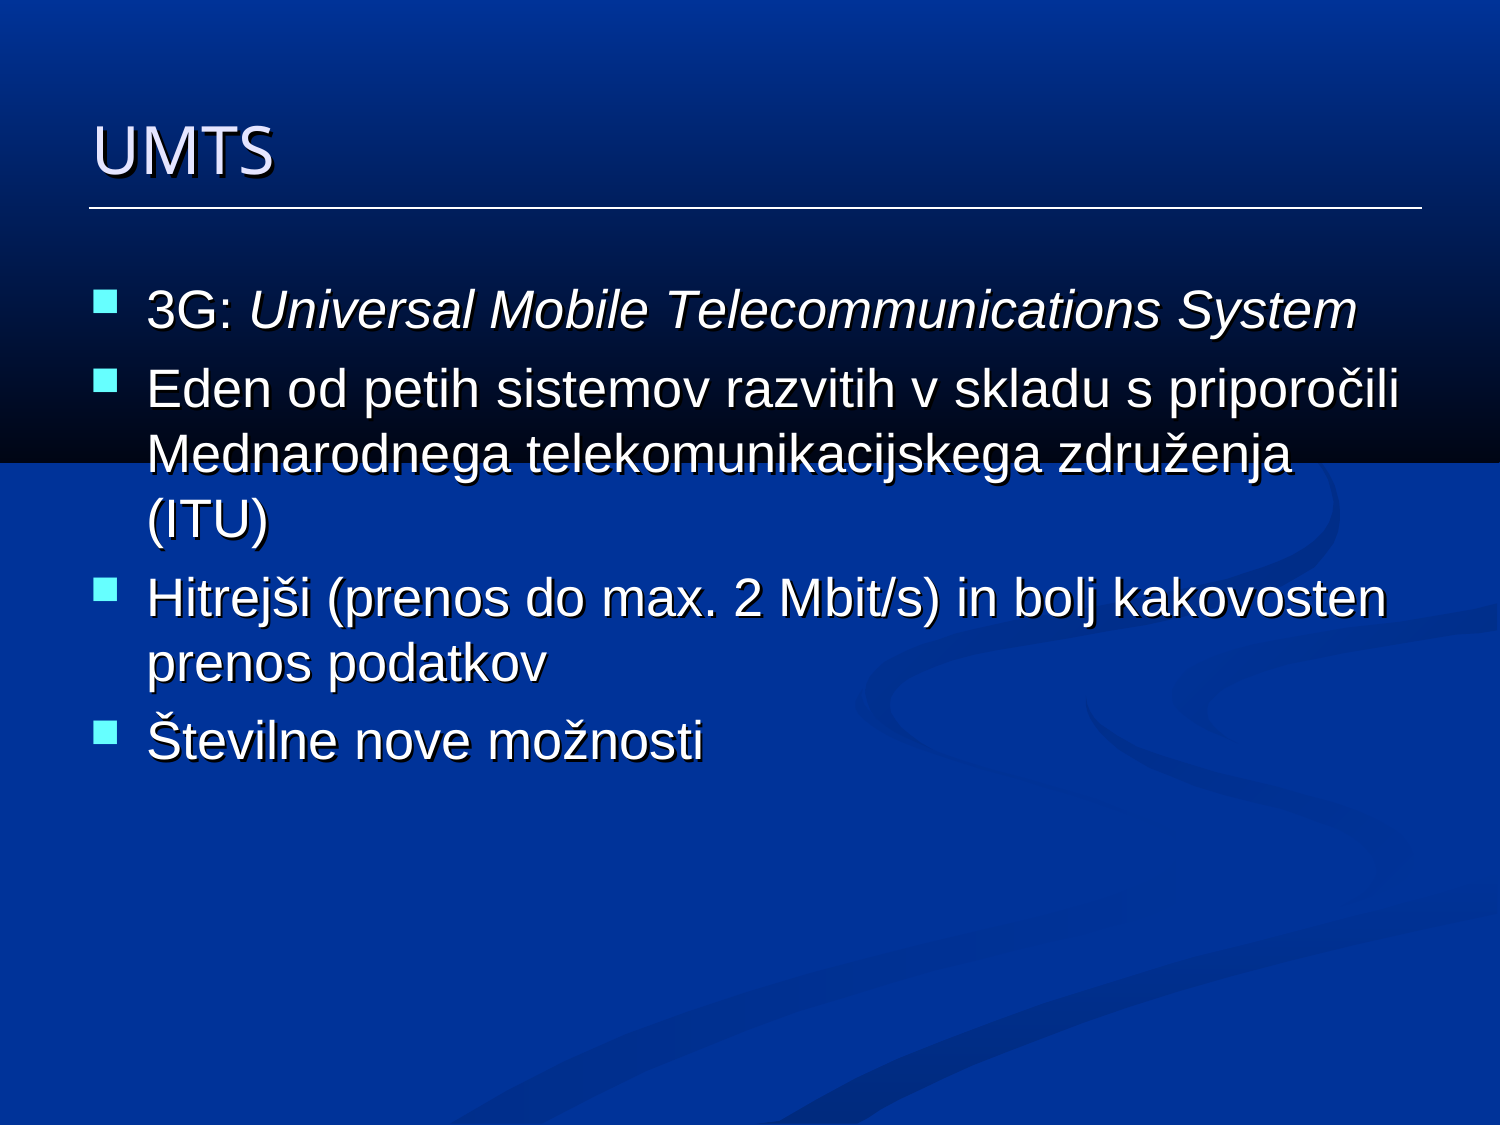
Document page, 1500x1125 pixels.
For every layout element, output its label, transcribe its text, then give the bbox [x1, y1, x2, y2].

text_box UMTS [76, 54, 1352, 242]
list 3G: Universal Mobile Telecommunications System Eden od petih sistemov razvitih v skladu s priporočili Mednarodnega telekomunikacijskega združenja (ITU) Hitrejši (prenos do max. 2 Mbit/s) in bolj kakovosten prenos podatkov Številne nove možnosti [75, 267, 1426, 1071]
